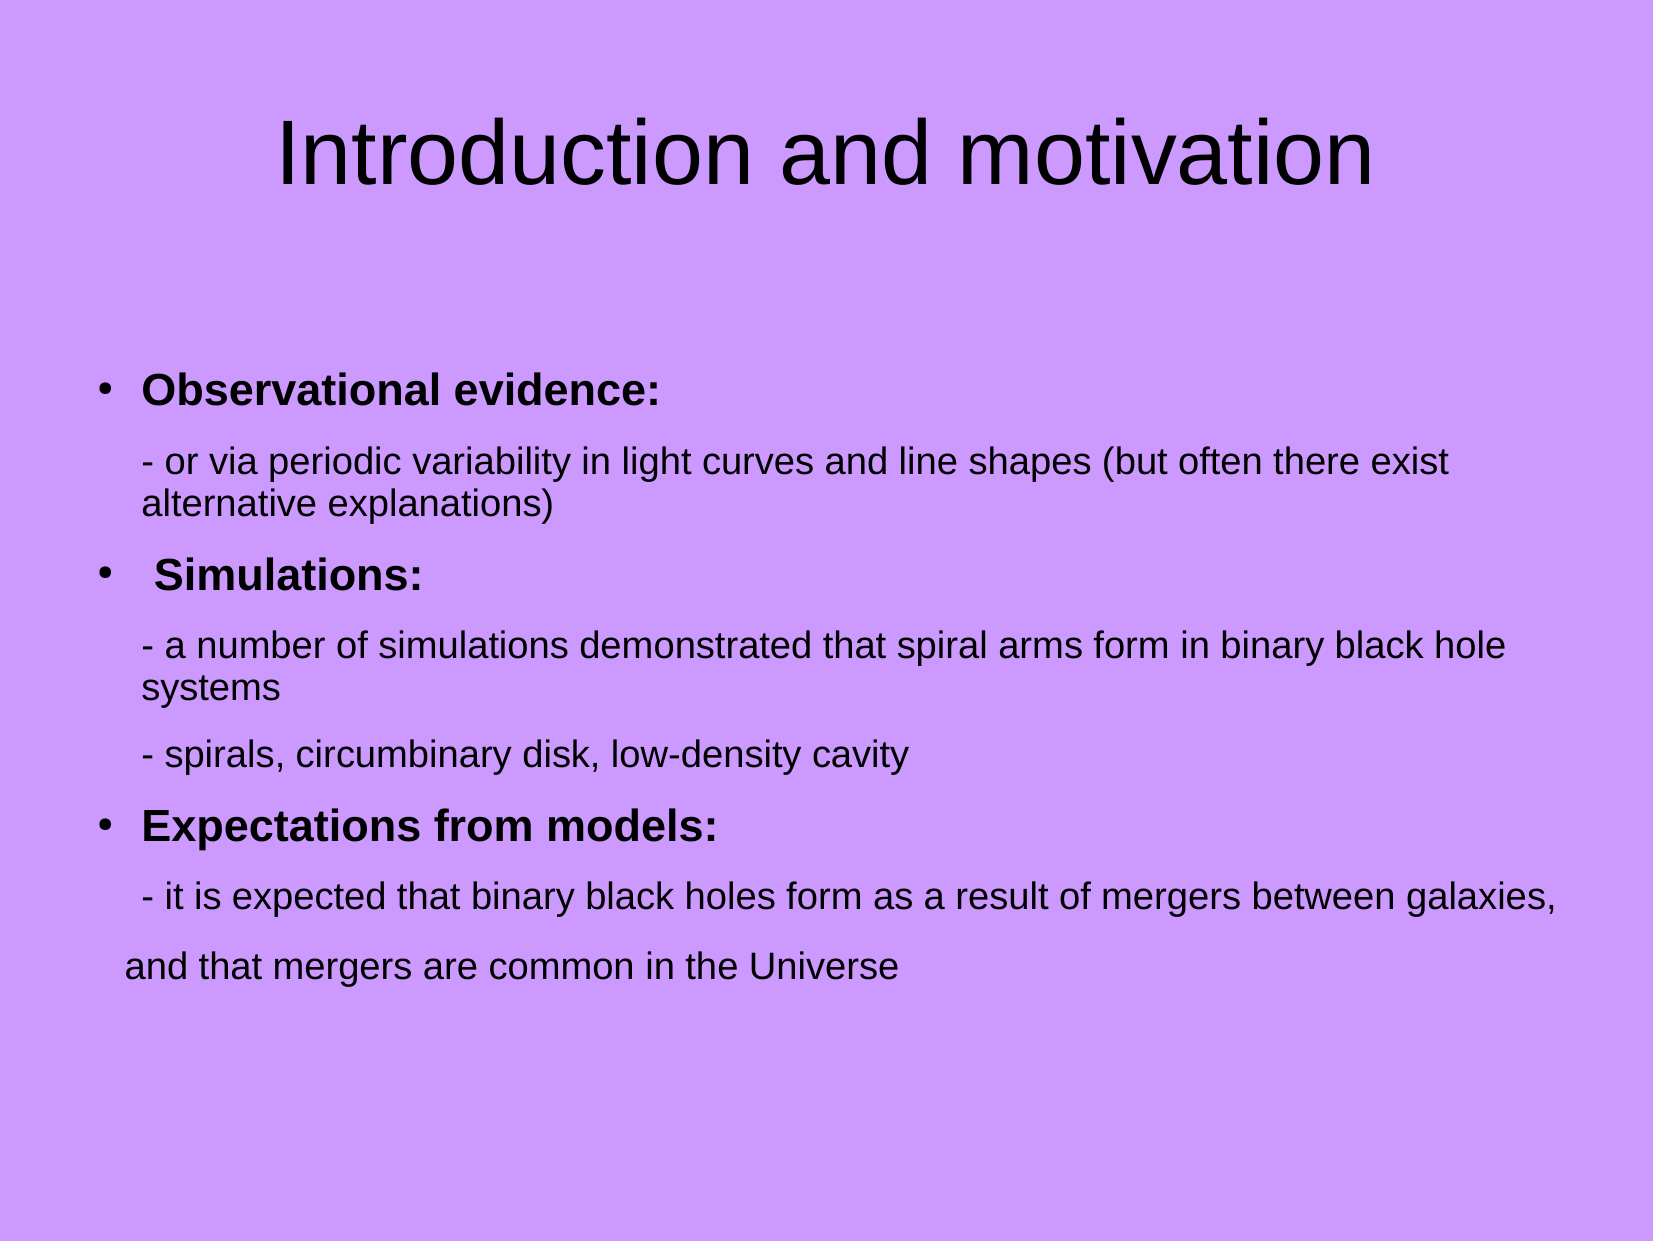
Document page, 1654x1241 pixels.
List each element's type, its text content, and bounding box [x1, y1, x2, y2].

list Observational evidence: - or via periodic variability in light curves and line shapes (but often there exist alternative explanations) Simulations: - a number of simulations demonstrated that spiral arms form in binary black hole systems - spirals, circumbinary disk, low-density cavity Expectations from models: - it is expected that binary black holes form as a result of mergers between galaxies, and that mergers are common in the Universe [82, 290, 1571, 1010]
title Introduction and motivation [82, 49, 1571, 257]
